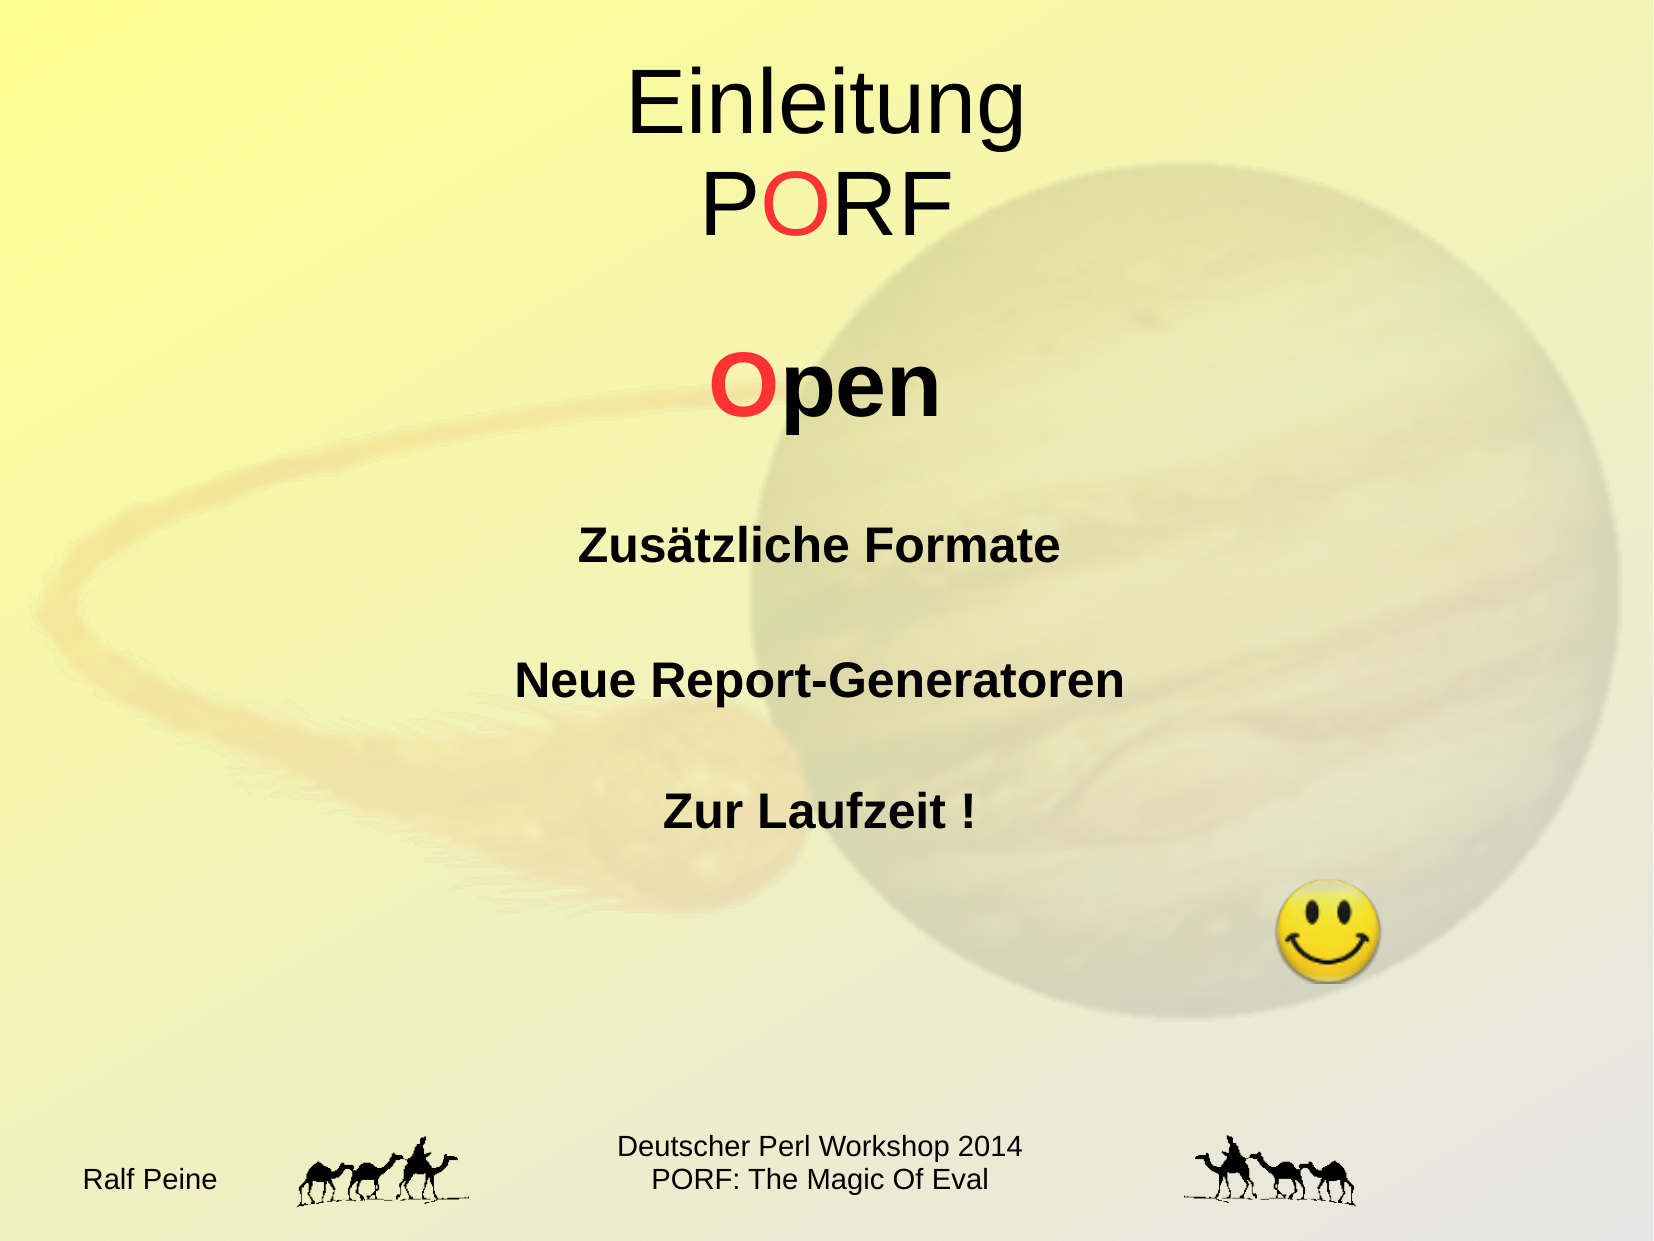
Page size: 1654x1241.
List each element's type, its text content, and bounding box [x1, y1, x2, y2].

picture [3, 138, 1654, 1054]
text_box Neue Report-Generatoren [499, 644, 1153, 731]
picture [291, 1134, 469, 1214]
title Einleitung PORF [82, 49, 1571, 257]
text_box Zusätzliche Formate [563, 510, 1089, 596]
text_box Open [694, 326, 958, 444]
text_box Zur Laufzeit ! [648, 775, 1004, 862]
picture [1184, 1133, 1362, 1213]
